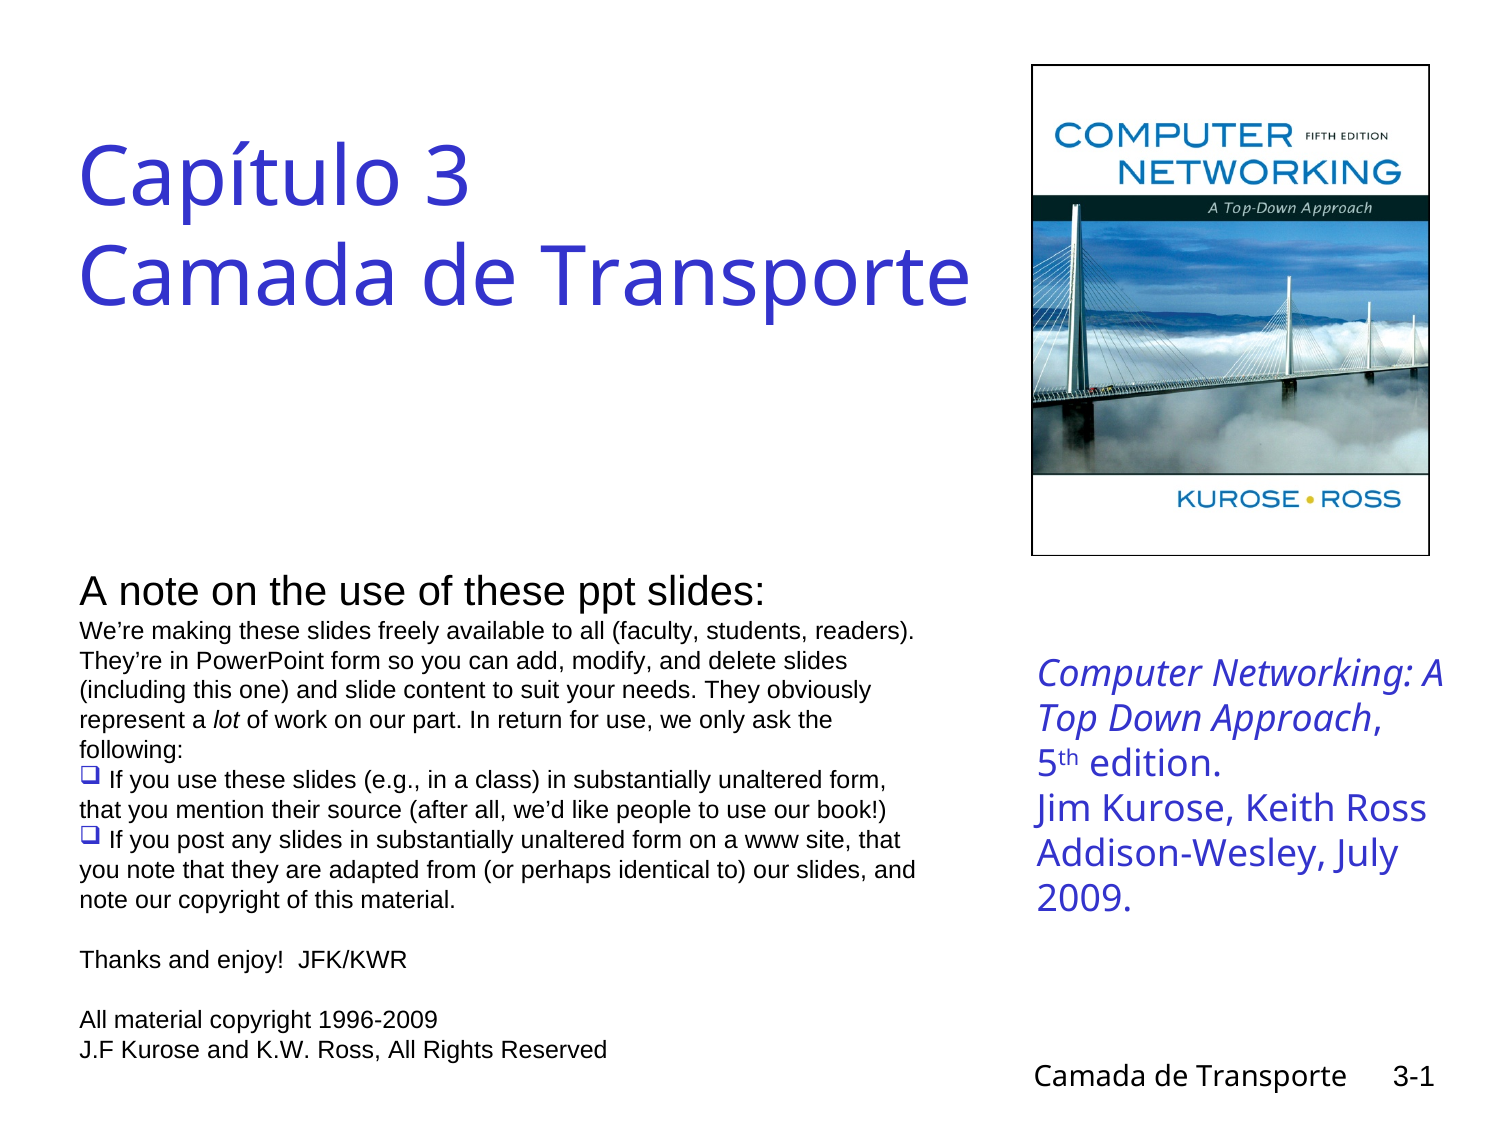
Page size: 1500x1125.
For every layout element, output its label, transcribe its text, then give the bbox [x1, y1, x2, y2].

text_box A note on the use of these ppt slides: We’re making these slides freely available to all (faculty, students, readers). They’re in PowerPoint form so you can add, modify, and delete slides (including this one) and slide content to suit your needs. They obviously represent a lot of work on our part. In return for use, we only ask the following: If you use these slides (e.g., in a class) in substantially unaltered form, that you mention their source (after all, we’d like people to use our book!) If you post any slides in substantially unaltered form on a www site, that you note that they are adapted from (or perhaps identical to) our slides, and note our copyright of this material. Thanks and enjoy! JFK/KWR All material copyright 1996-2009 J.F Kurose and K.W. Ross, All Rights Reserved [64, 556, 947, 1072]
text_box Capítulo 3 Camada de Transporte [62, 80, 1009, 364]
text_box Camada de Transporte [887, 1050, 1339, 1125]
picture [1031, 64, 1430, 556]
text_box 3-<número> [1339, 1050, 1451, 1125]
text_box Computer Networking: A Top Down Approach, 5th edition. Jim Kurose, Keith Ross Addison-Wesley, July 2009. [1021, 571, 1470, 1042]
